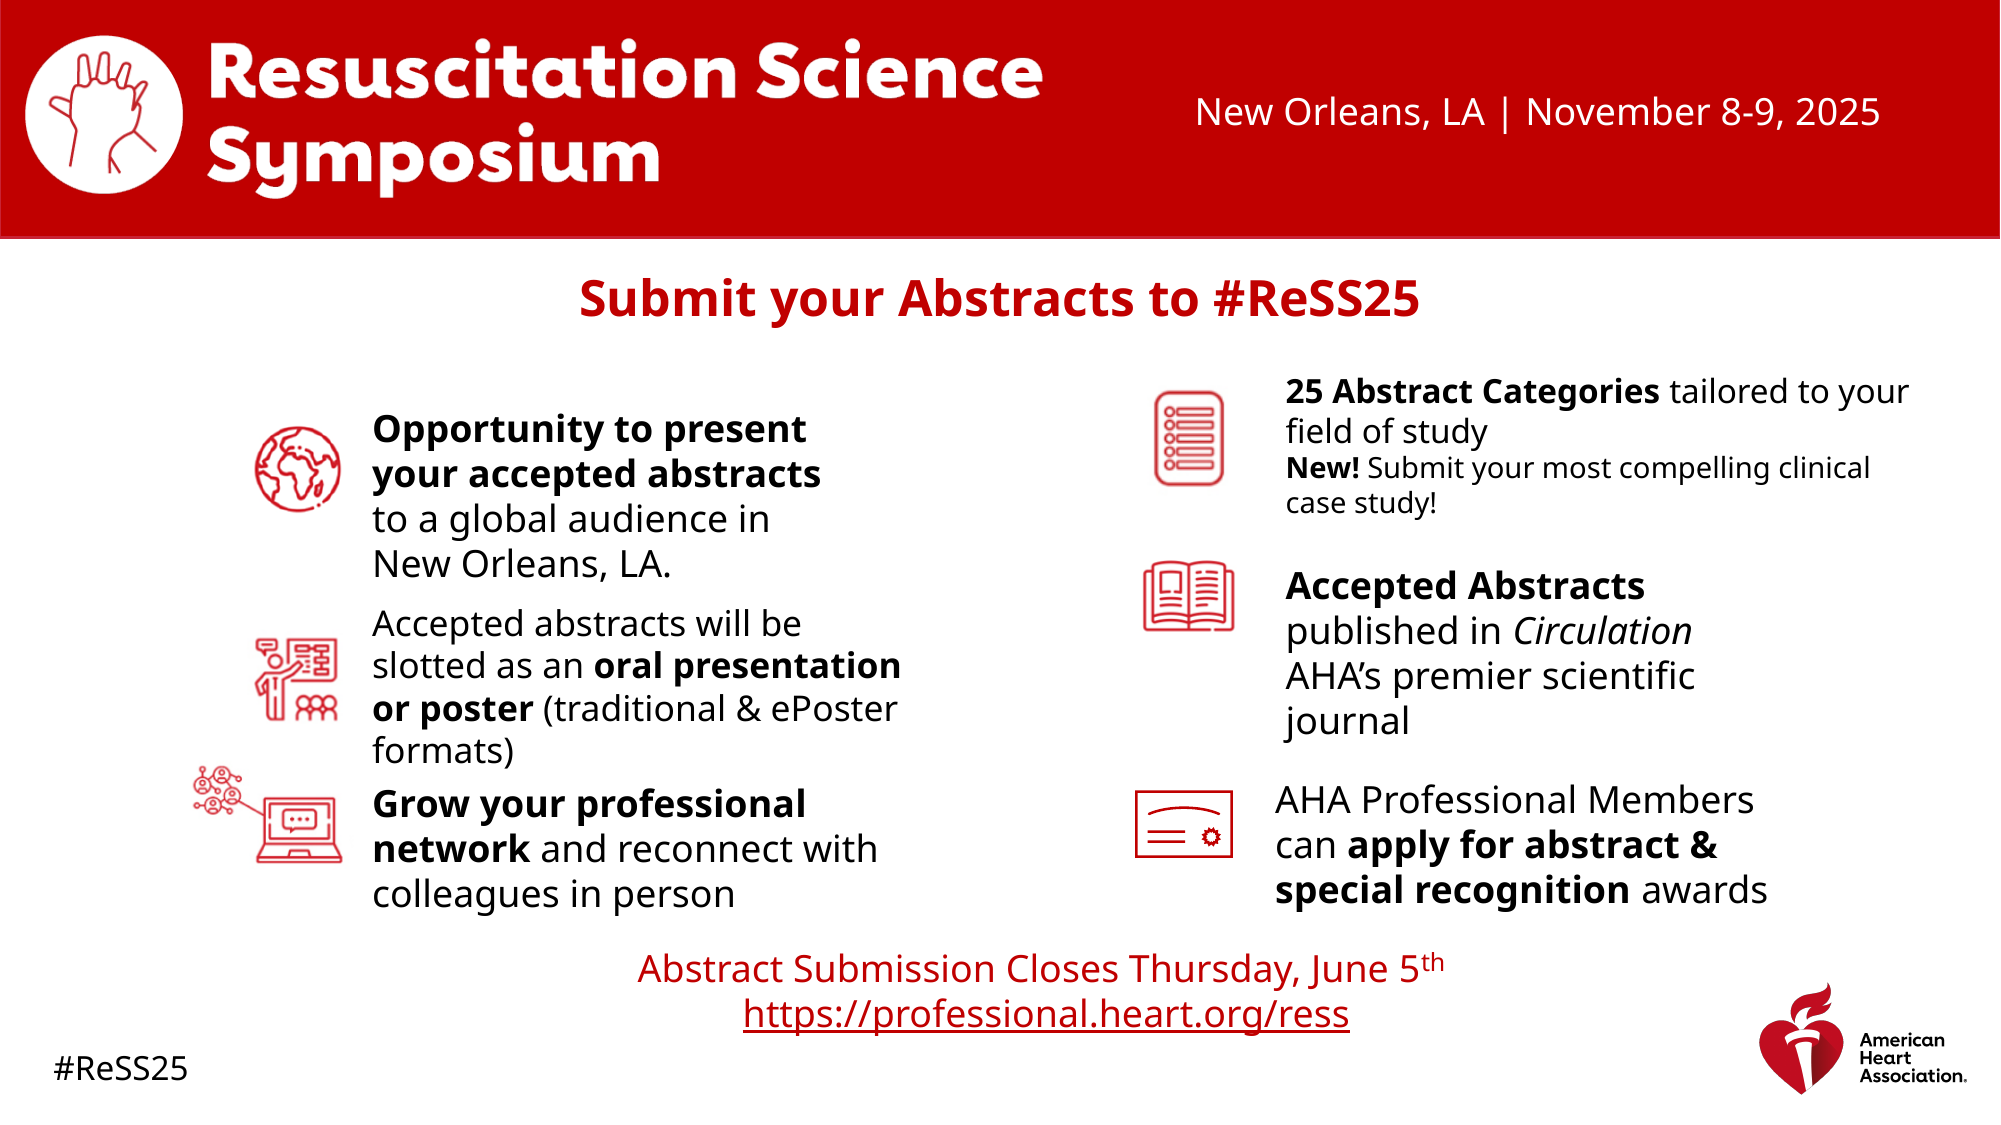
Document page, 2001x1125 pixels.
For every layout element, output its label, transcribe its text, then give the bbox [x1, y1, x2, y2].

text_box [0, 0, 2000, 238]
picture [238, 629, 354, 735]
picture [1135, 377, 1245, 496]
text_box 25 Abstract Categories tailored to your field of study New! Submit your most compelling clinical case study! [1270, 362, 1938, 530]
picture [180, 758, 354, 877]
text_box New Orleans, LA | November 8-9, 2025 [1076, 80, 2000, 143]
picture [1123, 763, 1245, 885]
text_box Accepted Abstracts published in Circulation AHA’s premier scientific journal [1270, 554, 1803, 752]
picture [23, 33, 1047, 200]
text_box AHA Professional Members can apply for abstract & special recognition awards [1260, 768, 1836, 921]
text_box Accepted abstracts will be slotted as an oral presentation or poster (traditional & ePoster formats) [356, 593, 939, 738]
text_box Grow your professional network and reconnect with colleagues in person [356, 772, 911, 925]
text_box Submit your Abstracts to #ReSS25 [381, 258, 1618, 335]
picture [245, 419, 348, 518]
text_box Abstract Submission Closes Thursday, June 5th https://professional.heart.org/ress [485, 937, 1608, 1044]
text_box Opportunity to present your accepted abstracts to a global audience in New Orleans, LA. [356, 397, 865, 593]
picture [1137, 557, 1242, 639]
text_box #ReSS25 [38, 1039, 238, 1095]
picture [1759, 982, 1967, 1095]
